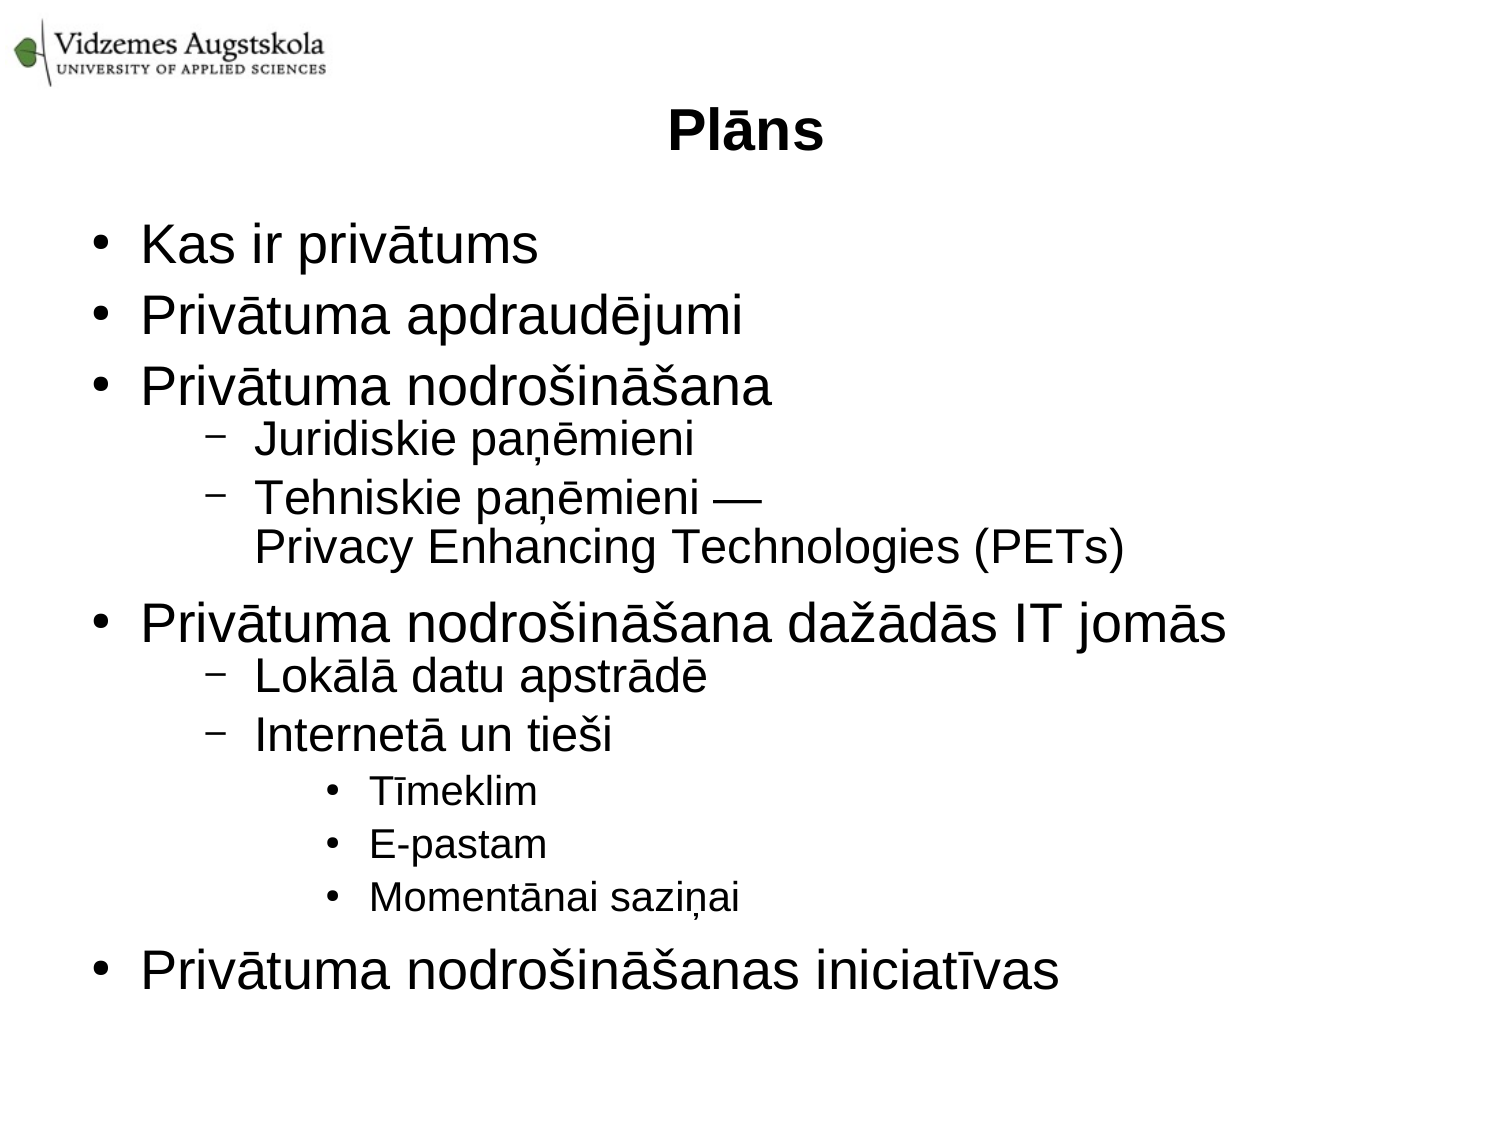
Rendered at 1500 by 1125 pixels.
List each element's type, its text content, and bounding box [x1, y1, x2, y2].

title Plāns [85, 87, 1372, 177]
picture [5, 2, 334, 102]
list Kas ir privātums Privātuma apdraudējumi Privātuma nodrošināšana Juridiskie paņēmieni Tehniskie paņēmieni — Privacy Enhancing Technologies (PETs) Privātuma nodrošināšana dažādās IT jomās Lokālā datu apstrādē Internetā un tieši Tīmeklim E-pastam Momentānai saziņai Privātuma nodrošināšanas iniciatīvas [74, 214, 1424, 1004]
